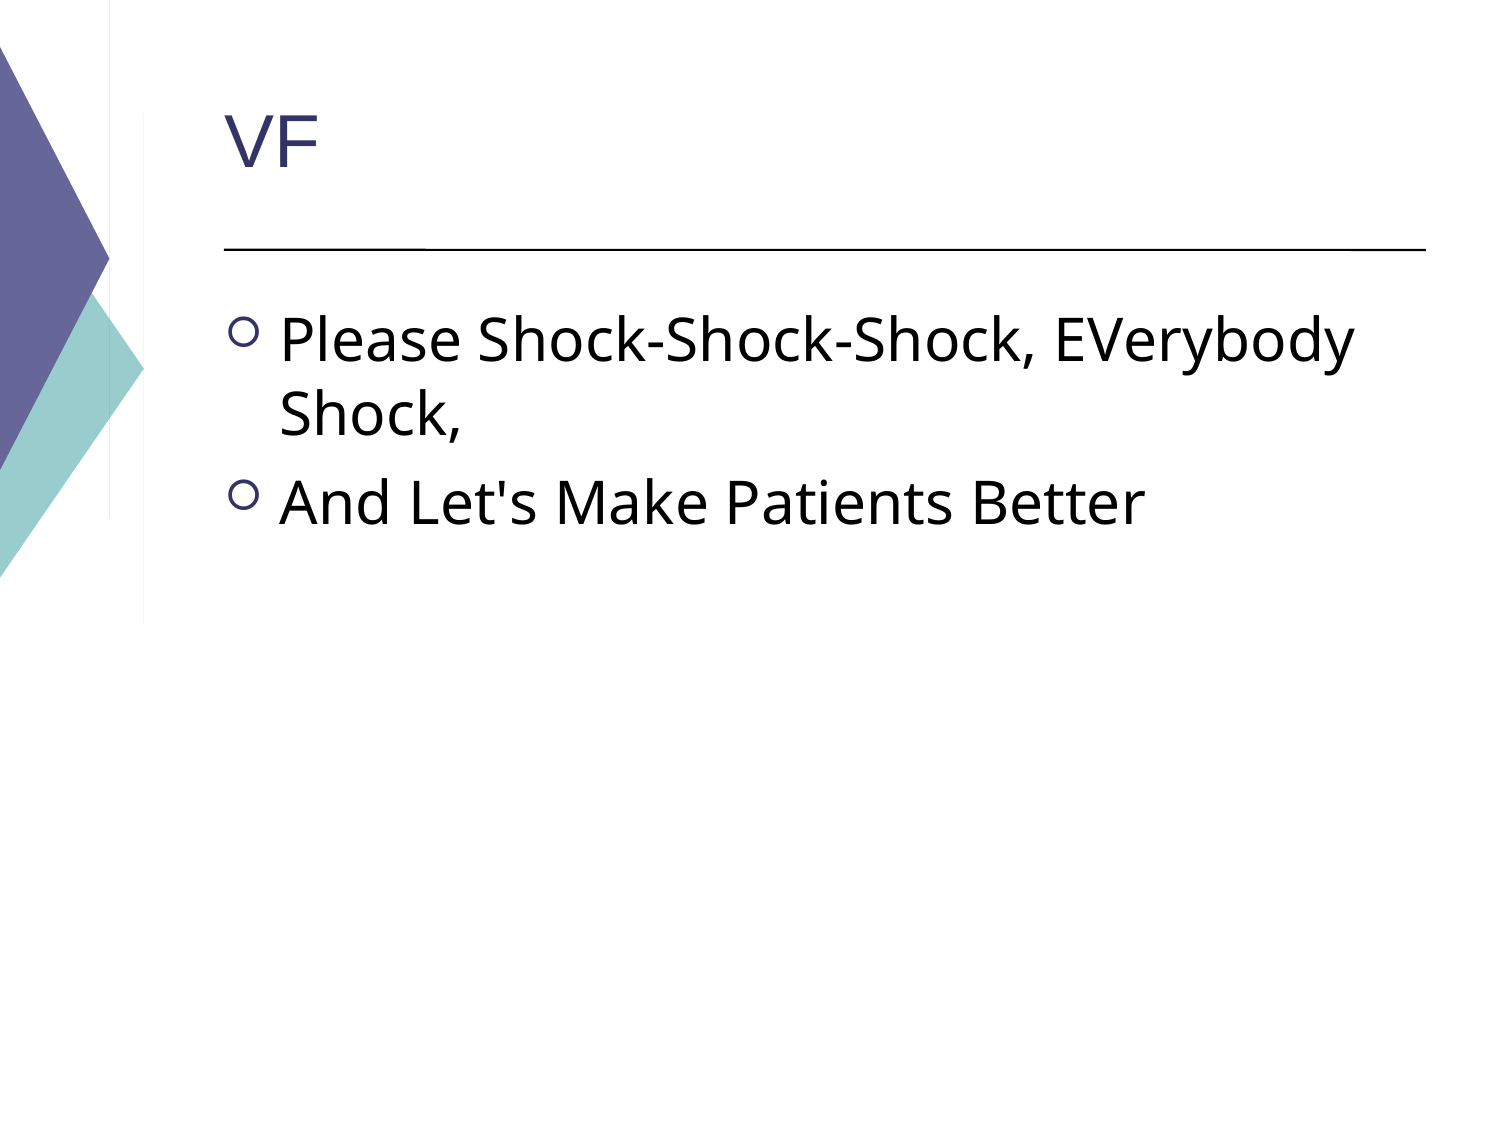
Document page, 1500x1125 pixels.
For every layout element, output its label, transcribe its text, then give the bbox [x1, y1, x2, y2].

title VF [224, 41, 1425, 238]
list Please Shock-Shock-Shock, EVerybody Shock, And Let's Make Patients Better [224, 299, 1425, 976]
